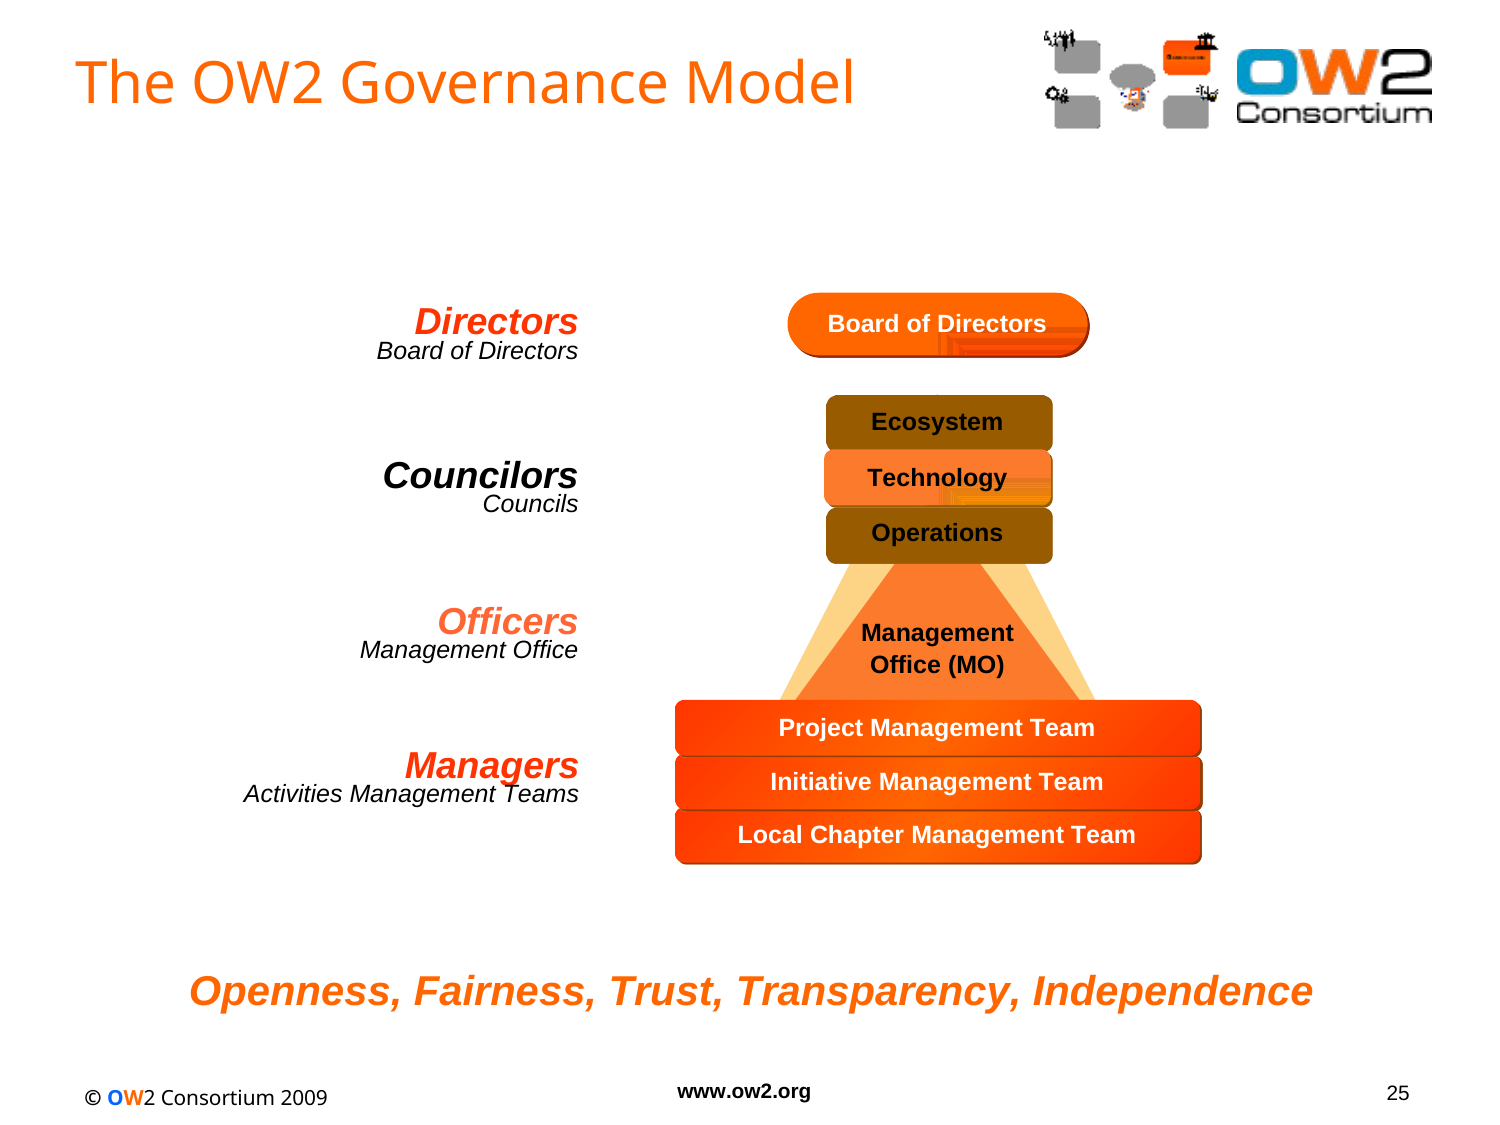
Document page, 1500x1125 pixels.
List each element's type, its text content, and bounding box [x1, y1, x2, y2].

text_box Directors Board of Directors [87, 300, 594, 372]
text_box Initiative Management Team [675, 755, 1201, 810]
text_box Managers Activities Management Teams [228, 743, 595, 815]
text_box Board of Directors [787, 292, 1088, 356]
text_box Project Management Team [675, 699, 1200, 756]
text_box Councilors Councils [118, 453, 594, 525]
text_box Officers Management Office [87, 600, 594, 672]
picture [1237, 49, 1249, 59]
text_box Local Chapter Management Team [675, 808, 1200, 863]
text_box Management Office (MO)‏ [845, 610, 1030, 689]
text_box Technology [824, 449, 1051, 505]
text_box Operations [824, 505, 1051, 562]
text_box Ecosystem [824, 393, 1051, 449]
picture [1044, 25, 1220, 132]
picture [1237, 49, 1432, 123]
title The OW2 Governance Model [74, 45, 1175, 176]
text_box Openness, Fairness, Trust, Transparency, Independence [173, 959, 1330, 1022]
text_box [780, 562, 1095, 699]
picture [1250, 60, 1284, 86]
